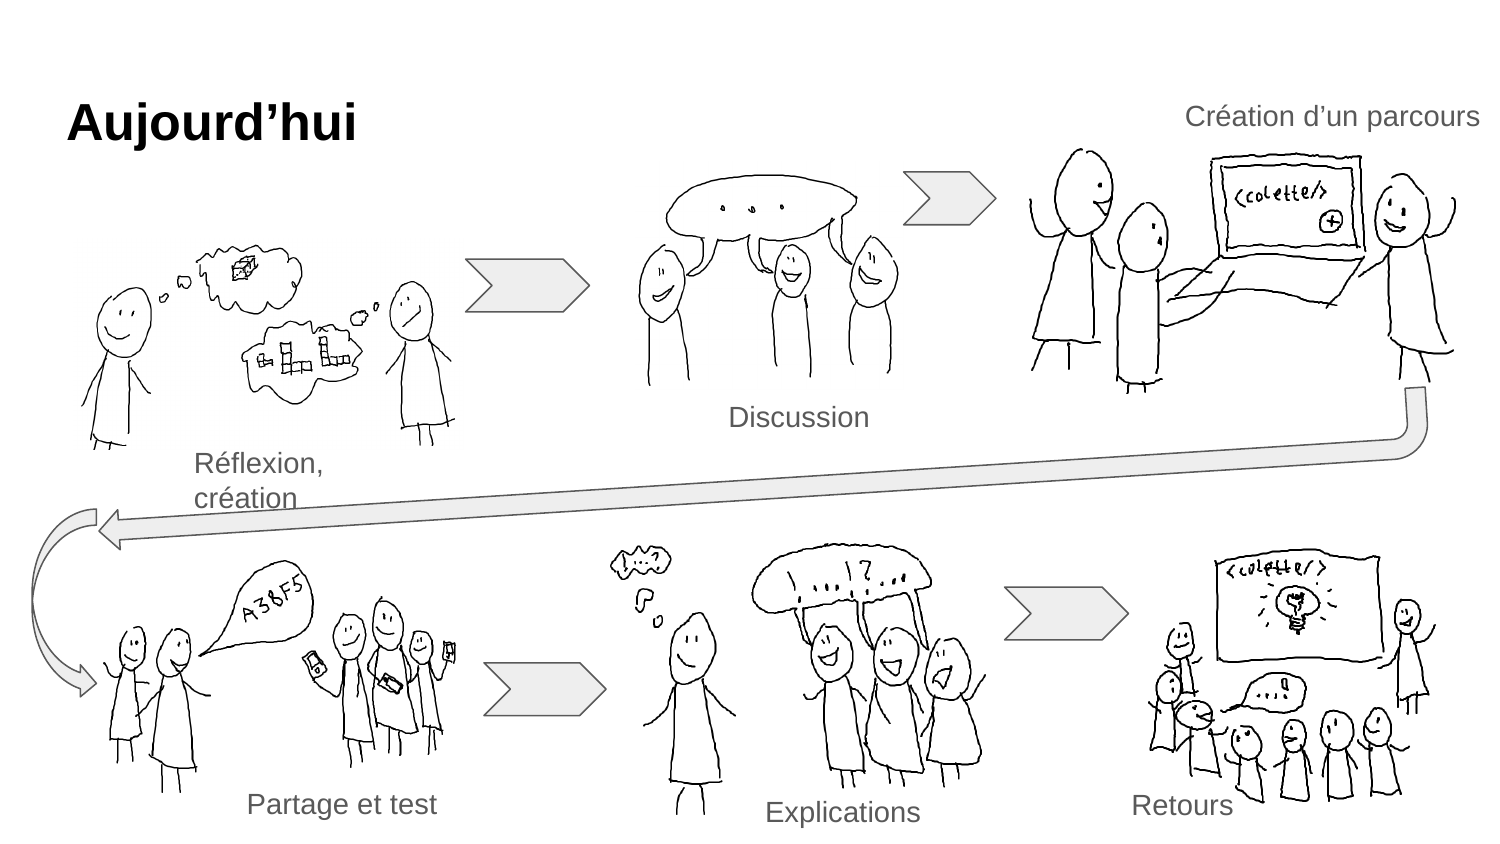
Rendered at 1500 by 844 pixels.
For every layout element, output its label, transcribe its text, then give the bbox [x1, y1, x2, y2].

picture [606, 541, 997, 817]
text_box Réflexion, création [178, 428, 363, 530]
text_box Retours [1116, 771, 1416, 837]
picture [635, 161, 904, 390]
text_box Discussion [713, 383, 934, 449]
text_box [903, 171, 997, 225]
text_box Partage et test [231, 770, 542, 837]
picture [73, 238, 464, 450]
title Aujourd’hui [51, 72, 1449, 167]
text_box [98, 509, 276, 550]
text_box [1004, 587, 1129, 640]
picture [1010, 143, 1464, 408]
text_box [483, 662, 607, 716]
picture [1138, 545, 1449, 813]
text_box Création d’un parcours [1169, 82, 1500, 149]
text_box Explications [750, 778, 971, 844]
picture [96, 556, 464, 802]
text_box [465, 259, 590, 312]
text_box [363, 387, 1428, 525]
text_box [32, 509, 97, 697]
